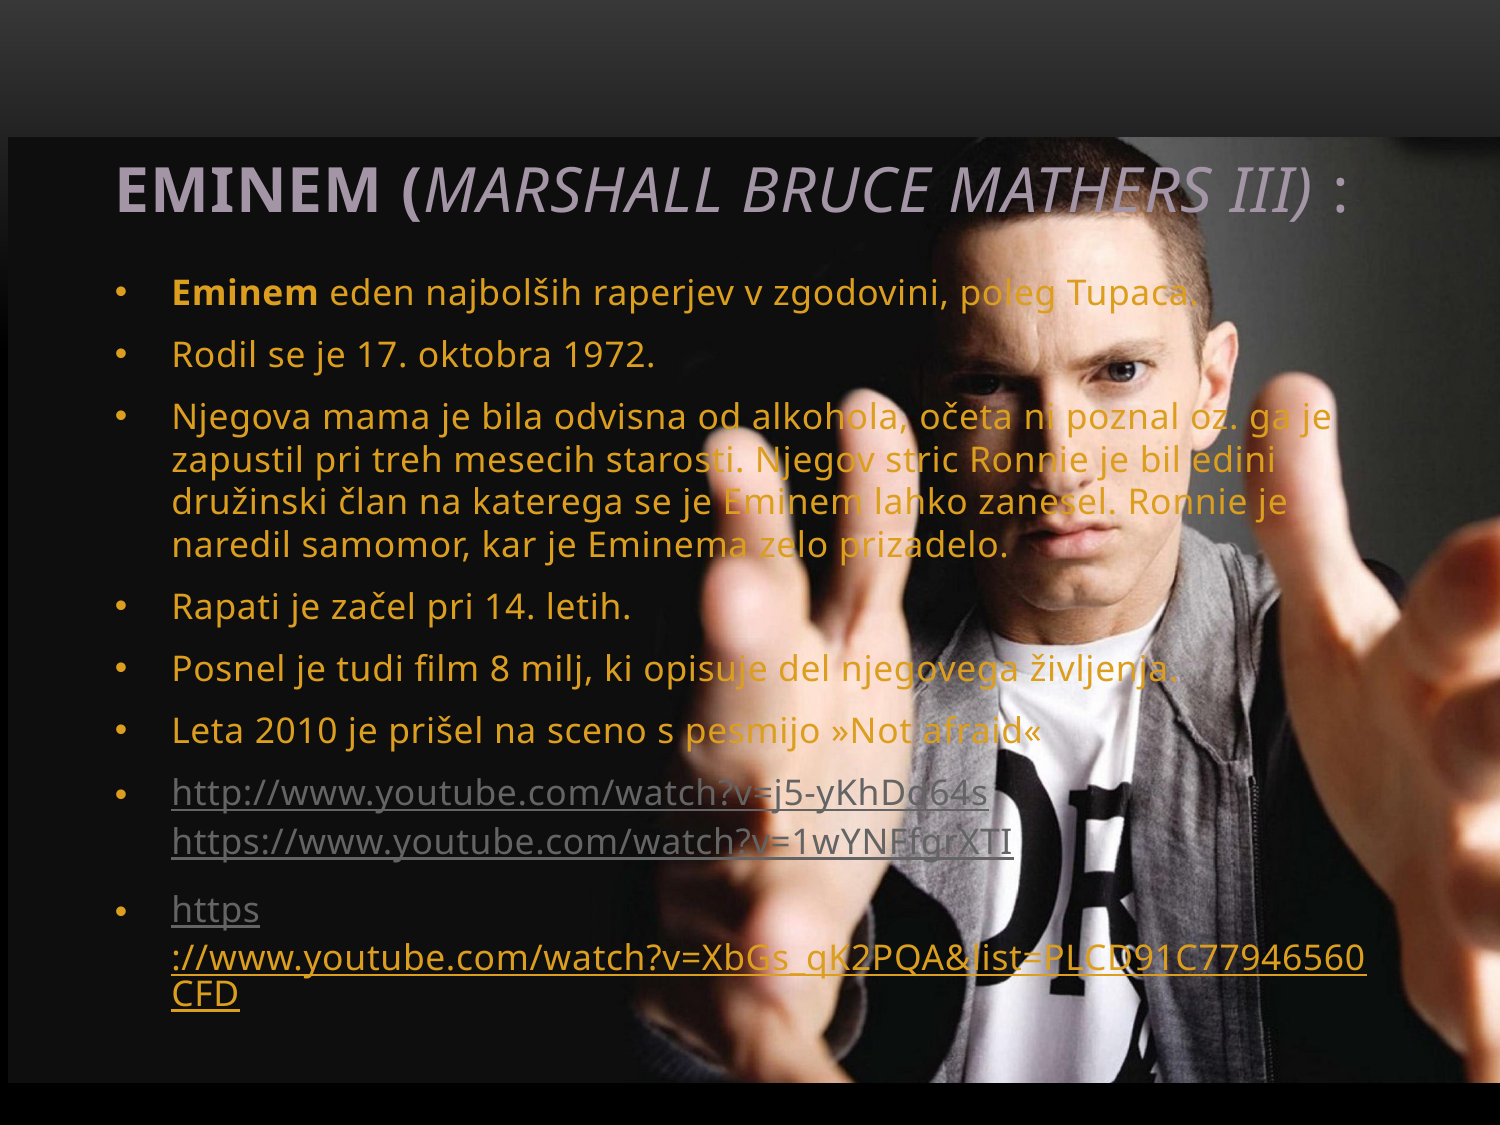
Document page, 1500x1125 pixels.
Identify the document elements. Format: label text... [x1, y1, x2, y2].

picture [0, 0, 1500, 1125]
title EMINEM (Marshall Bruce Mathers III) : [99, 45, 1400, 233]
list Eminem eden najbolših raperjev v zgodovini, poleg Tupaca. Rodil se je 17. oktobra 1972. Njegova mama je bila odvisna od alkohola, očeta ni poznal oz. ga je zapustil pri treh mesecih starosti. Njegov stric Ronnie je bil edini družinski član na katerega se je Eminem lahko zanesel. Ronnie je naredil samomor, kar je Eminema zelo prizadelo. Rapati je začel pri 14. letih. Posnel je tudi film 8 milj, ki opisuje del njegovega življenja. Leta 2010 je prišel na sceno s pesmijo »Not afraid« http://www.youtube.com/watch?v=j5-yKhDd64s https://www.youtube.com/watch?v=1wYNFfgrXTI https://www.youtube.com/watch?v=XbGs_qK2PQA&list=PLCD91C77946560CFD [99, 262, 1400, 938]
